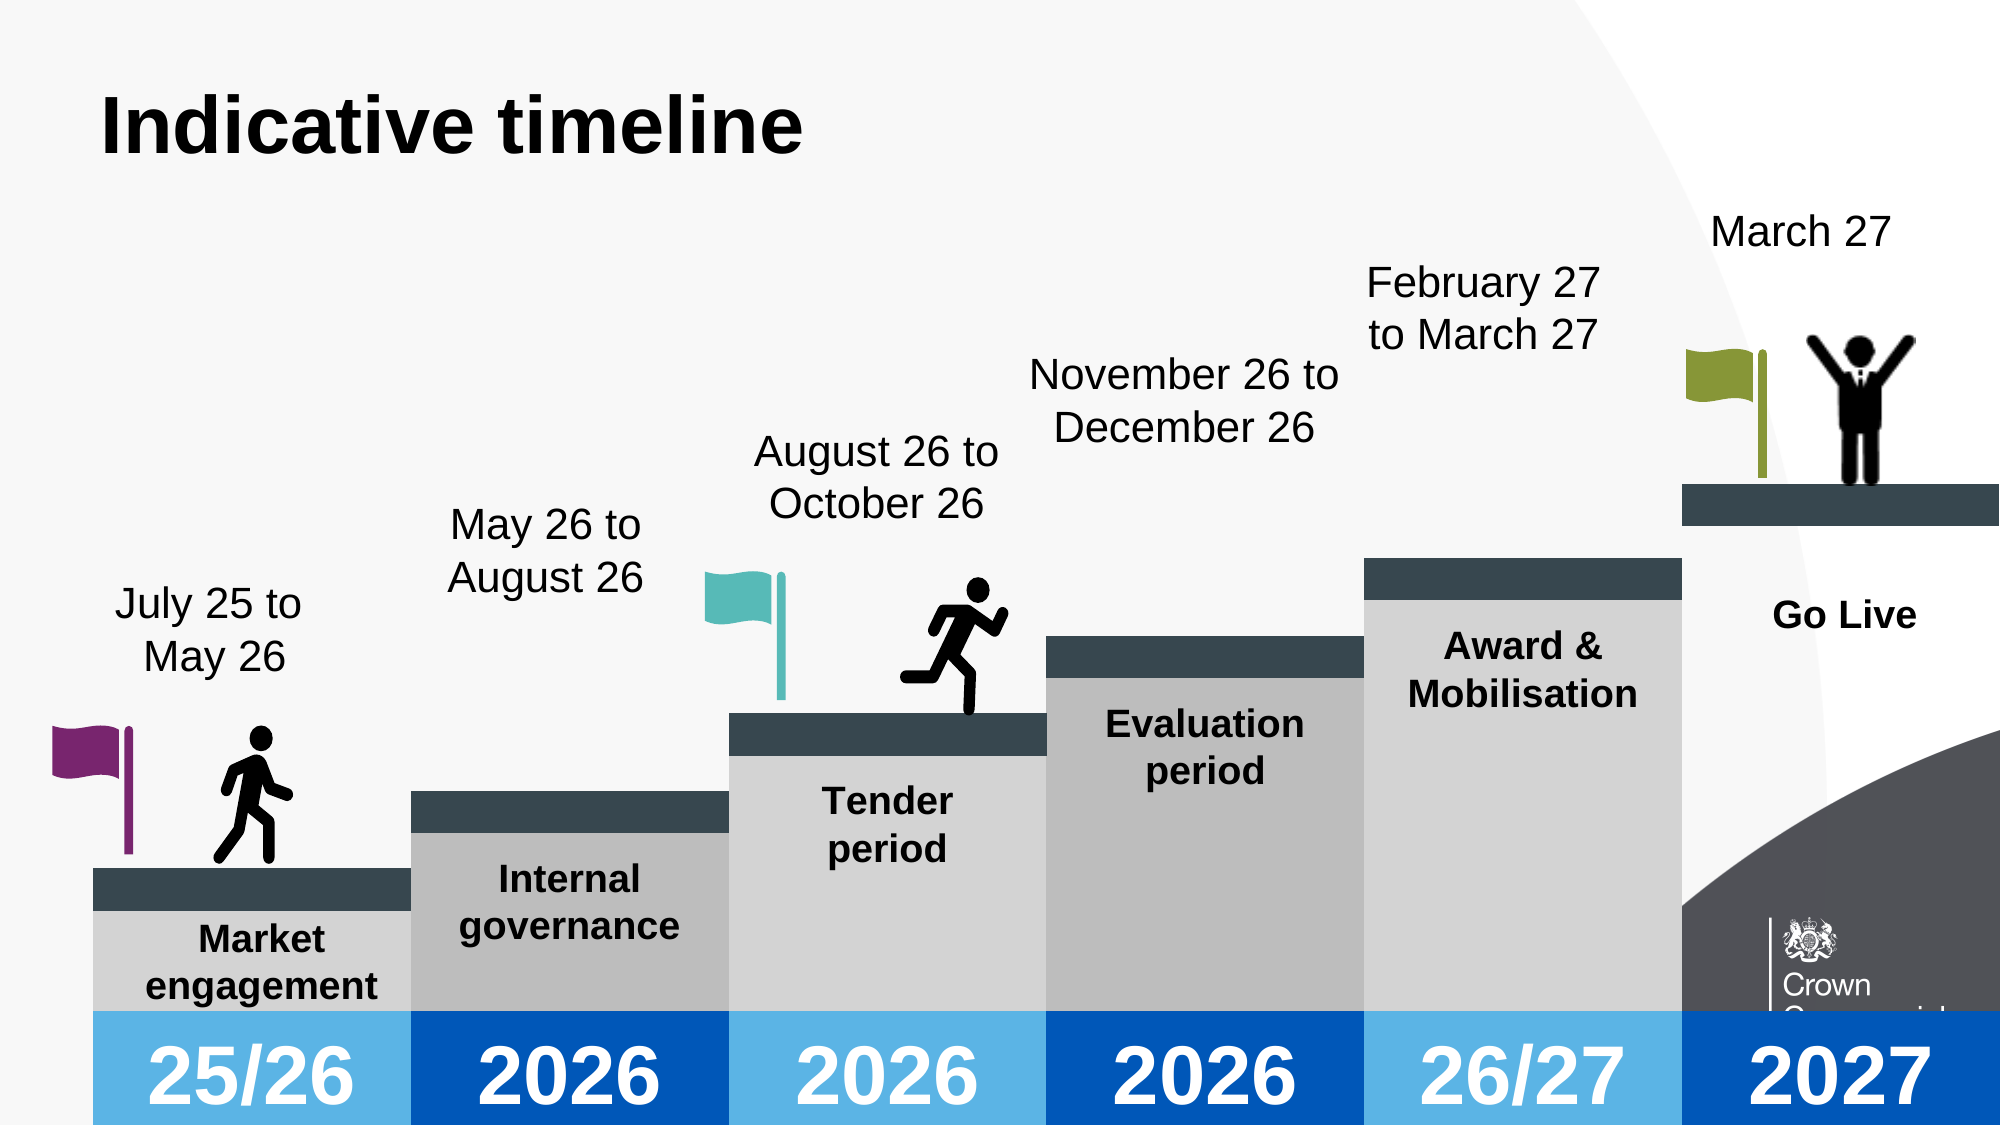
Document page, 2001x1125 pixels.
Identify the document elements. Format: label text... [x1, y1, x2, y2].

text_box [1046, 636, 1364, 678]
text_box 25/26 [93, 1011, 411, 1125]
text_box 2027 [1682, 1011, 2000, 1125]
text_box [1758, 349, 1767, 478]
text_box [93, 868, 411, 911]
text_box Go Live [1757, 573, 1966, 703]
text_box Market engagement [93, 911, 411, 1011]
text_box Award & Mobilisation [1364, 600, 1682, 1011]
text_box [776, 571, 786, 701]
text_box February 27 to March 27 [1364, 223, 1604, 369]
text_box May 26 to August 26 [426, 472, 666, 612]
text_box July 25 to May 26 [55, 551, 374, 691]
text_box [1364, 558, 1682, 600]
text_box August 26 to October 26 [717, 408, 1036, 538]
text_box Indicative timeline [80, 52, 1874, 191]
text_box November 26 to December 26 [1025, 291, 1344, 462]
picture [1806, 334, 1916, 486]
text_box [729, 604, 1047, 756]
text_box [704, 571, 772, 625]
text_box 2026 [1046, 1011, 1364, 1125]
text_box 26/27 [1364, 1011, 1682, 1125]
text_box [1682, 484, 1999, 526]
text_box [52, 725, 119, 779]
text_box Tender period [729, 756, 1046, 1011]
text_box 2026 [411, 1011, 729, 1125]
text_box 2026 [729, 1011, 1046, 1125]
text_box [124, 725, 134, 855]
text_box [1686, 348, 1753, 403]
text_box [213, 754, 294, 864]
text_box [249, 725, 273, 752]
text_box [411, 791, 729, 833]
text_box March 27 [1710, 136, 1950, 266]
text_box Internal governance [411, 833, 729, 1011]
text_box Evaluation period [1046, 678, 1364, 1011]
text_box [966, 577, 990, 603]
